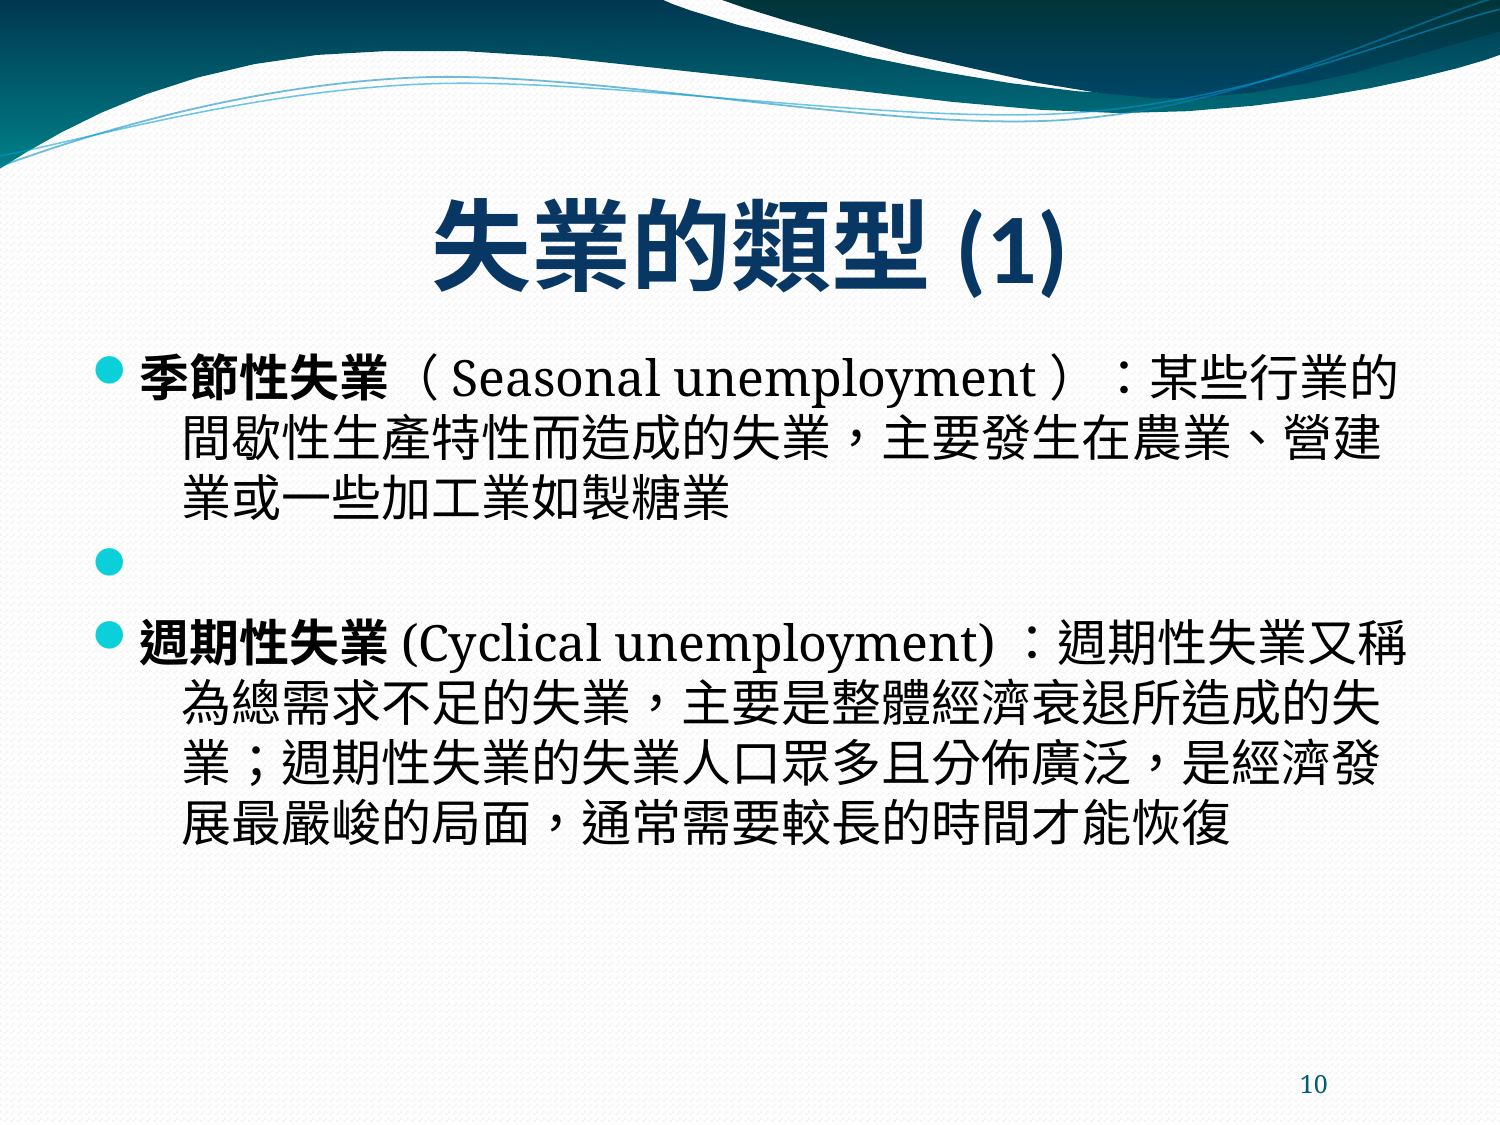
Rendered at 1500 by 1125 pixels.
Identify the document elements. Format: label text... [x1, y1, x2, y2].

text_box [1299, 1042, 1426, 1103]
title 失業的類型(1) [75, 115, 1426, 304]
list 季節性失業（Seasonal unemployment）：某些行業的間歇性生產特性而造成的失業，主要發生在農業、營建業或一些加工業如製糖業 週期性失業(Cyclical unemployment)：週期性失業又稱為總需求不足的失業，主要是整體經濟衰退所造成的失業；週期性失業的失業人口眾多且分佈廣泛，是經濟發展最嚴峻的局面，通常需要較長的時間才能恢復 [76, 338, 1427, 1059]
